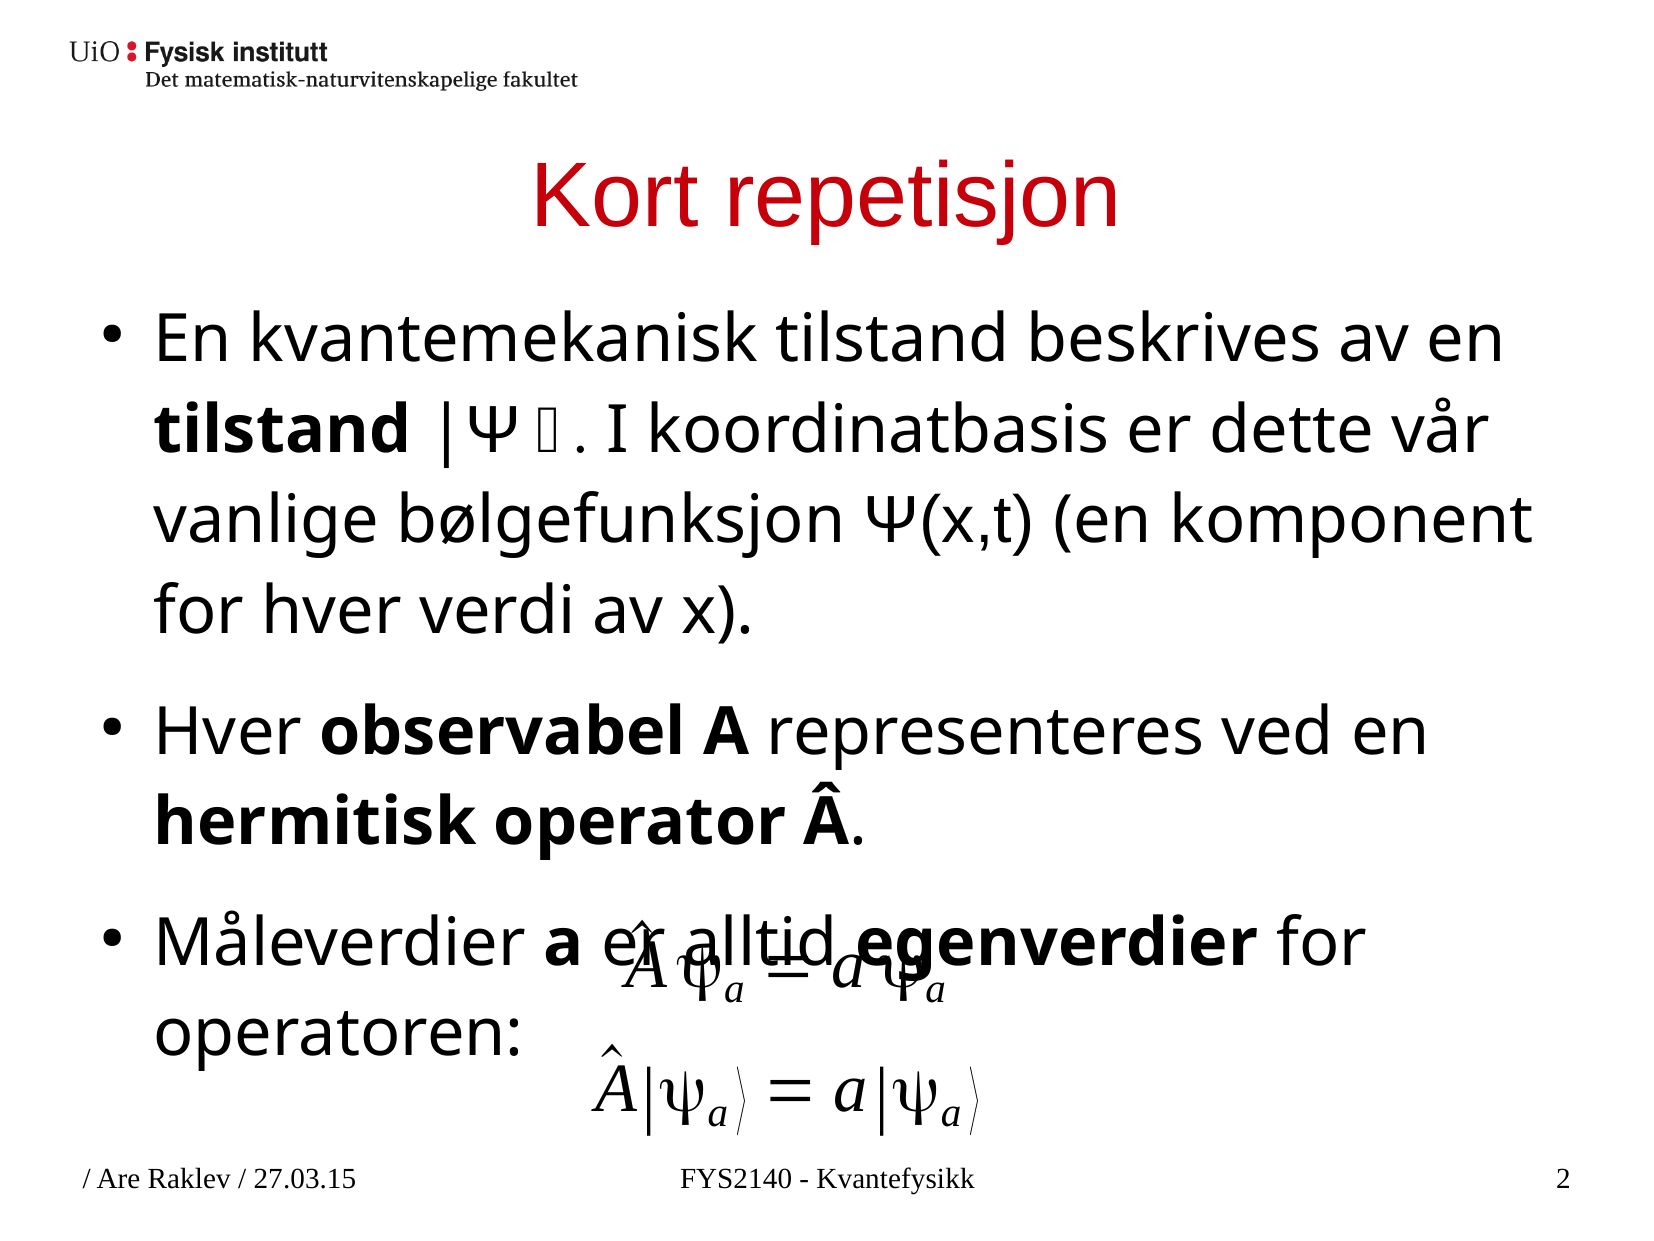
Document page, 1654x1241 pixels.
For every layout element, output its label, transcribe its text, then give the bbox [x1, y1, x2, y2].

picture [68, 37, 581, 93]
chart [611, 916, 953, 1013]
title Kort repetisjon [82, 90, 1571, 290]
list En kvantemekanisk tilstand beskrives av en tilstand |Ψ〉. I koordinatbasis er dette vår vanlige bølgefunksjon Ψ(x,t) (en komponent for hver verdi av x). Hver observabel A representeres ved en hermitisk operator Â. Måleverdier a er alltid egenverdier for operatoren: [82, 290, 1576, 1094]
chart [581, 1039, 988, 1140]
